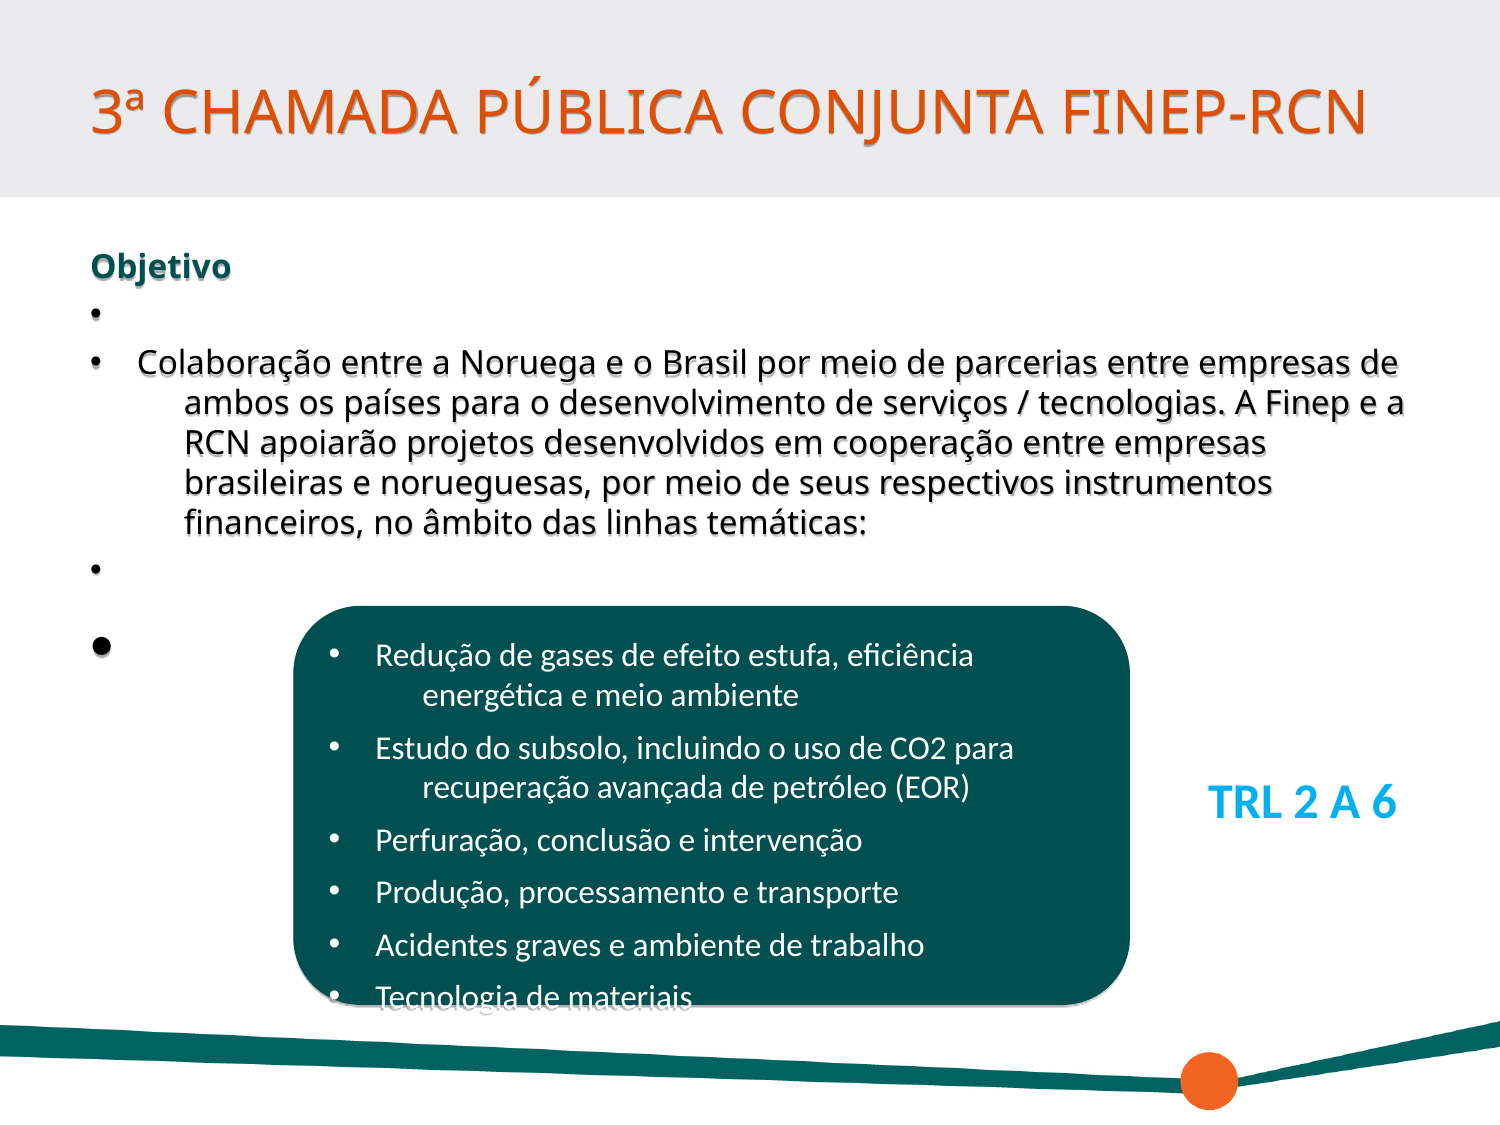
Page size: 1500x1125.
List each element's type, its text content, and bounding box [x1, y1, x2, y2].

list Objetivo Colaboração entre a Noruega e o Brasil por meio de parcerias entre empresas de ambos os países para o desenvolvimento de serviços / tecnologias. A Finep e a RCN apoiarão projetos desenvolvidos em cooperação entre empresas brasileiras e norueguesas, por meio de seus respectivos instrumentos financeiros, no âmbito das linhas temáticas: [75, 237, 1426, 980]
text_box TRL 2 A 6 [1153, 701, 1463, 895]
title 3ª CHAMADA PÚBLICA CONJUNTA FINEP-RCN [75, 45, 1426, 173]
text_box Redução de gases de efeito estufa, eficiência energética e meio ambiente Estudo do subsolo, incluindo o uso de CO2 para recuperação avançada de petróleo (EOR) Perfuração, conclusão e intervenção Produção, processamento e transporte Acidentes graves e ambiente de trabalho Tecnologia de materiais [294, 606, 1130, 1005]
